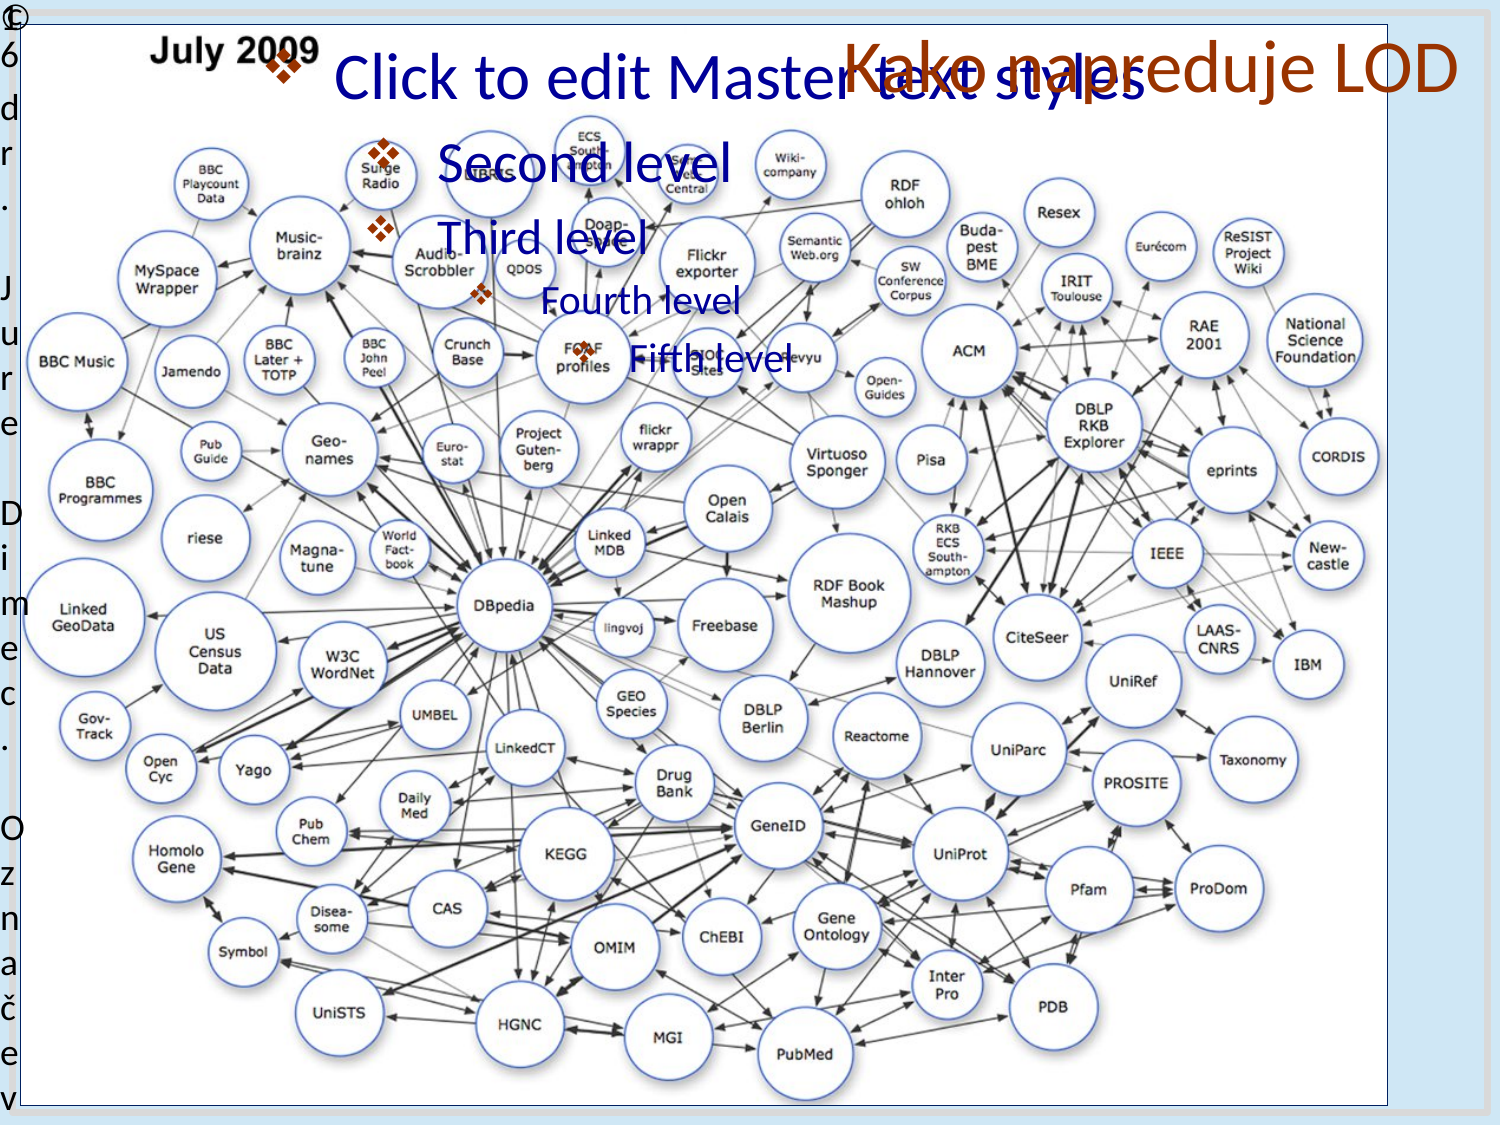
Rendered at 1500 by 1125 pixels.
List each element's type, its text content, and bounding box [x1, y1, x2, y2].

title Kako napreduje LOD [375, 24, 1475, 100]
picture [20, 24, 1388, 1106]
